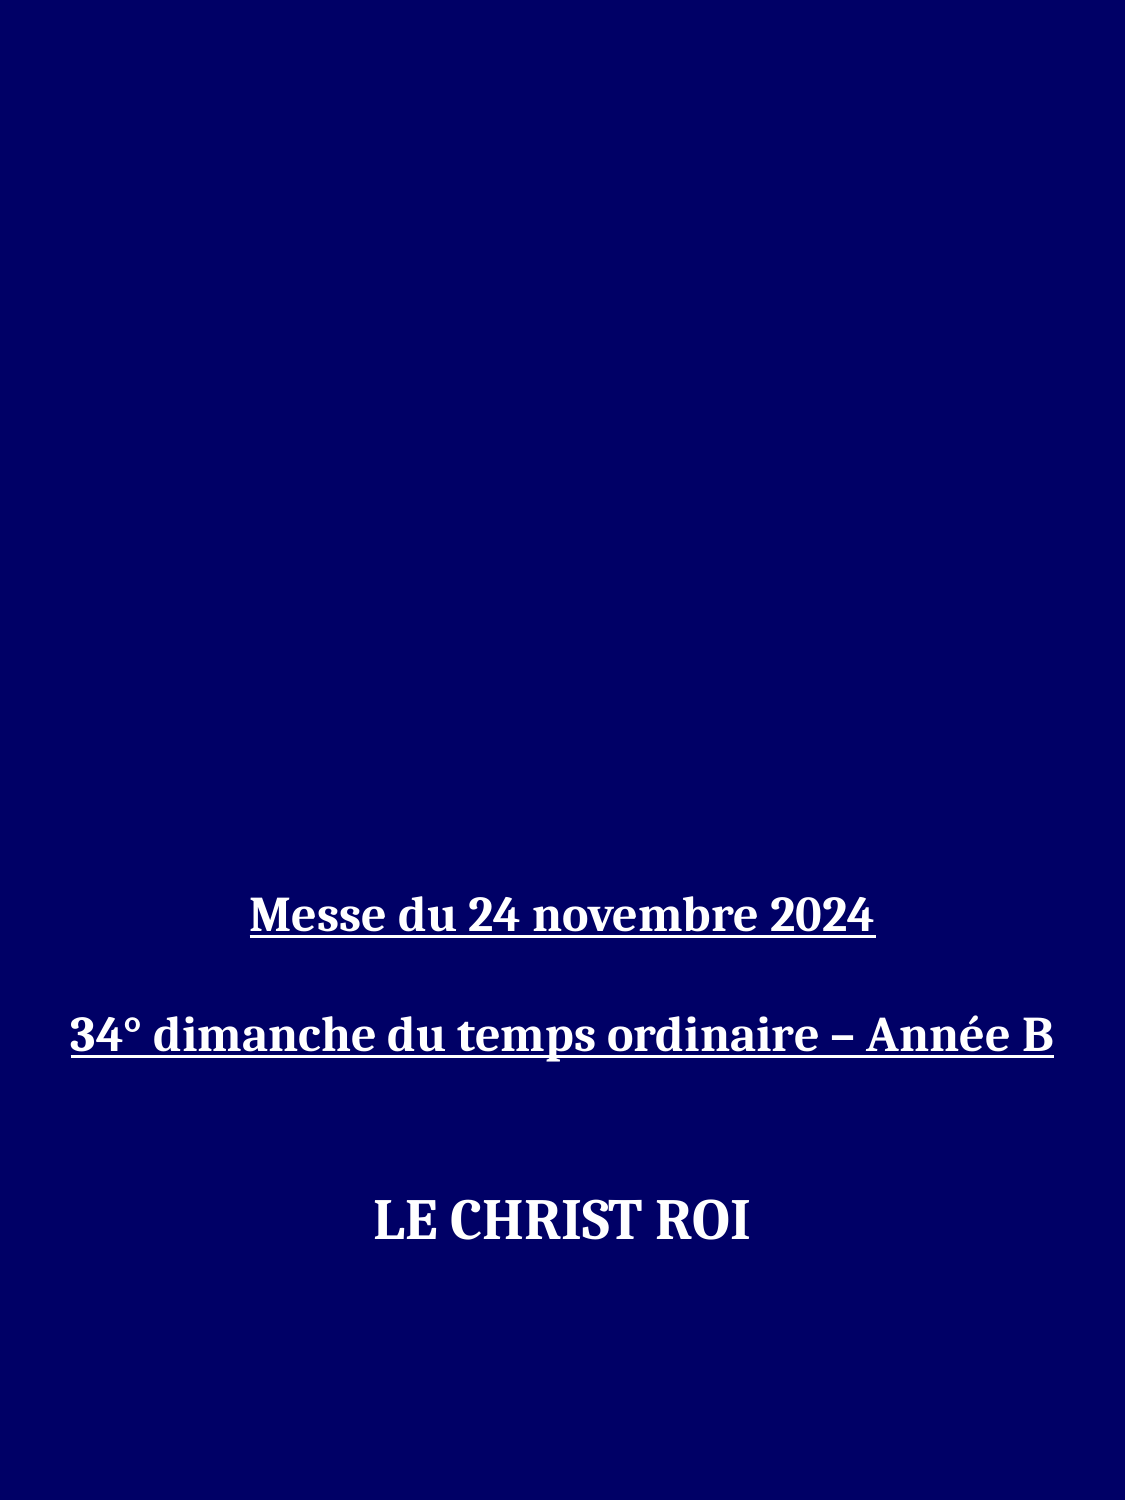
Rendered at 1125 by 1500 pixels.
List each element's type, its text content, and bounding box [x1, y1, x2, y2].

text_box Messe du 24 novembre 2024 34° dimanche du temps ordinaire – Année B LE CHRIST ROI [0, 874, 1125, 1259]
